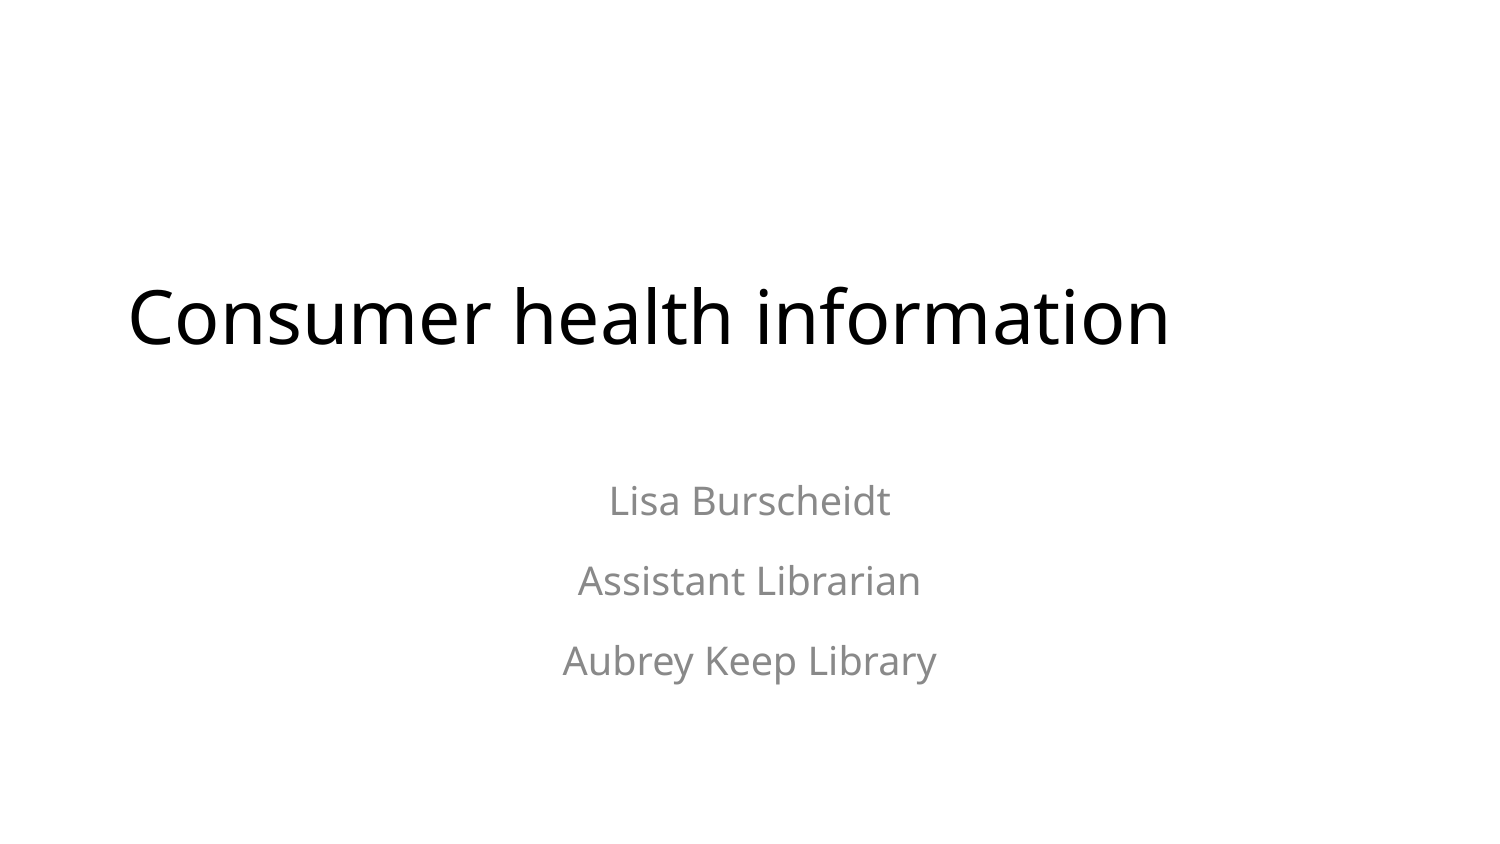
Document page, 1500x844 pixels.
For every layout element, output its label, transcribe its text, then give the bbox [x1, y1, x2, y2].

title Consumer health information [112, 262, 1388, 443]
subtitle Lisa Burscheidt Assistant Librarian Aubrey Keep Library [225, 478, 1276, 694]
